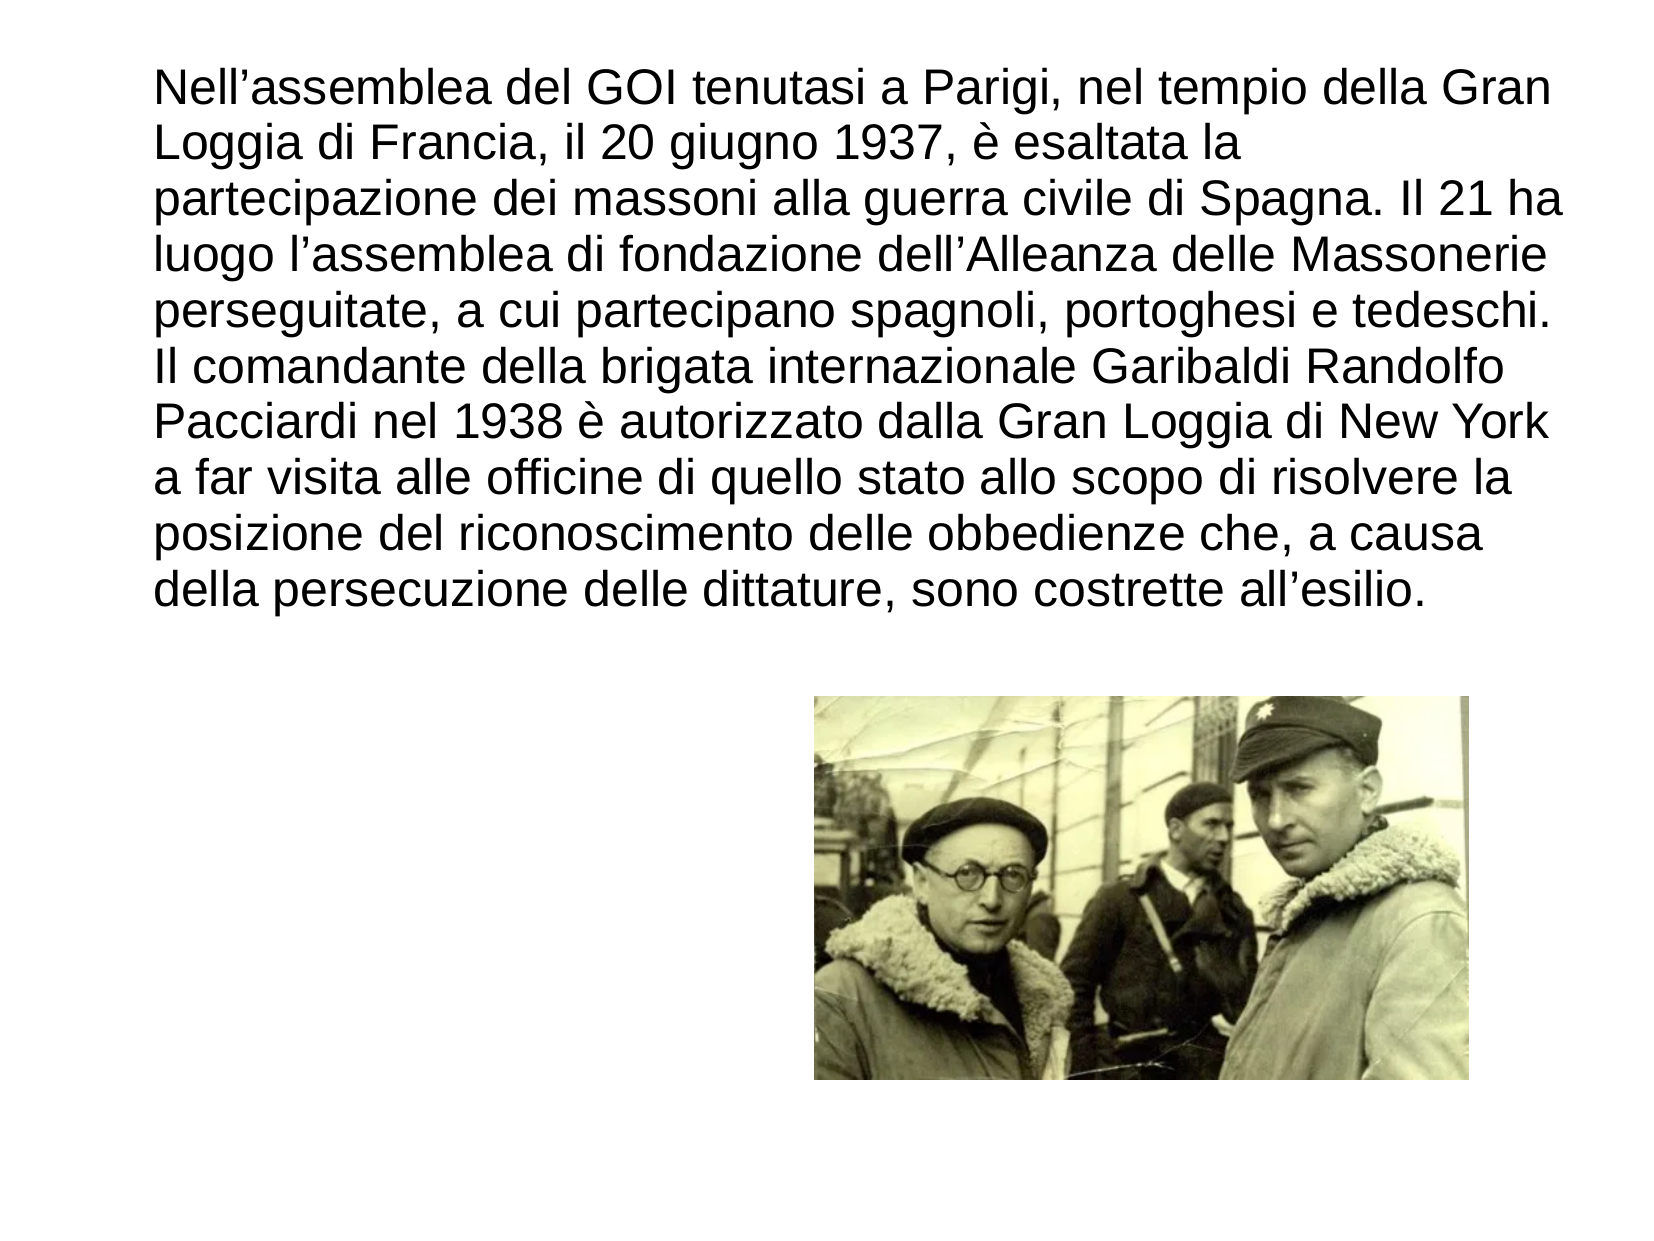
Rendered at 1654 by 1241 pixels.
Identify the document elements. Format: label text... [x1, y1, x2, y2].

list Nell’assemblea del GOI tenutasi a Parigi, nel tempio della Gran Loggia di Francia, il 20 giugno 1937, è esaltata la partecipazione dei massoni alla guerra civile di Spagna. Il 21 ha luogo l’assemblea di fondazione dell’Alleanza delle Massonerie perseguitate, a cui partecipano spagnoli, portoghesi e tedeschi. Il comandante della brigata internazionale Garibaldi Randolfo Pacciardi nel 1938 è autorizzato dalla Gran Loggia di New York a far visita alle officine di quello stato allo scopo di risolvere la posizione del riconoscimento delle obbedienze che, a causa della persecuzione delle dittature, sono costrette all’esilio. [82, 59, 1571, 1217]
picture [814, 696, 1469, 1080]
